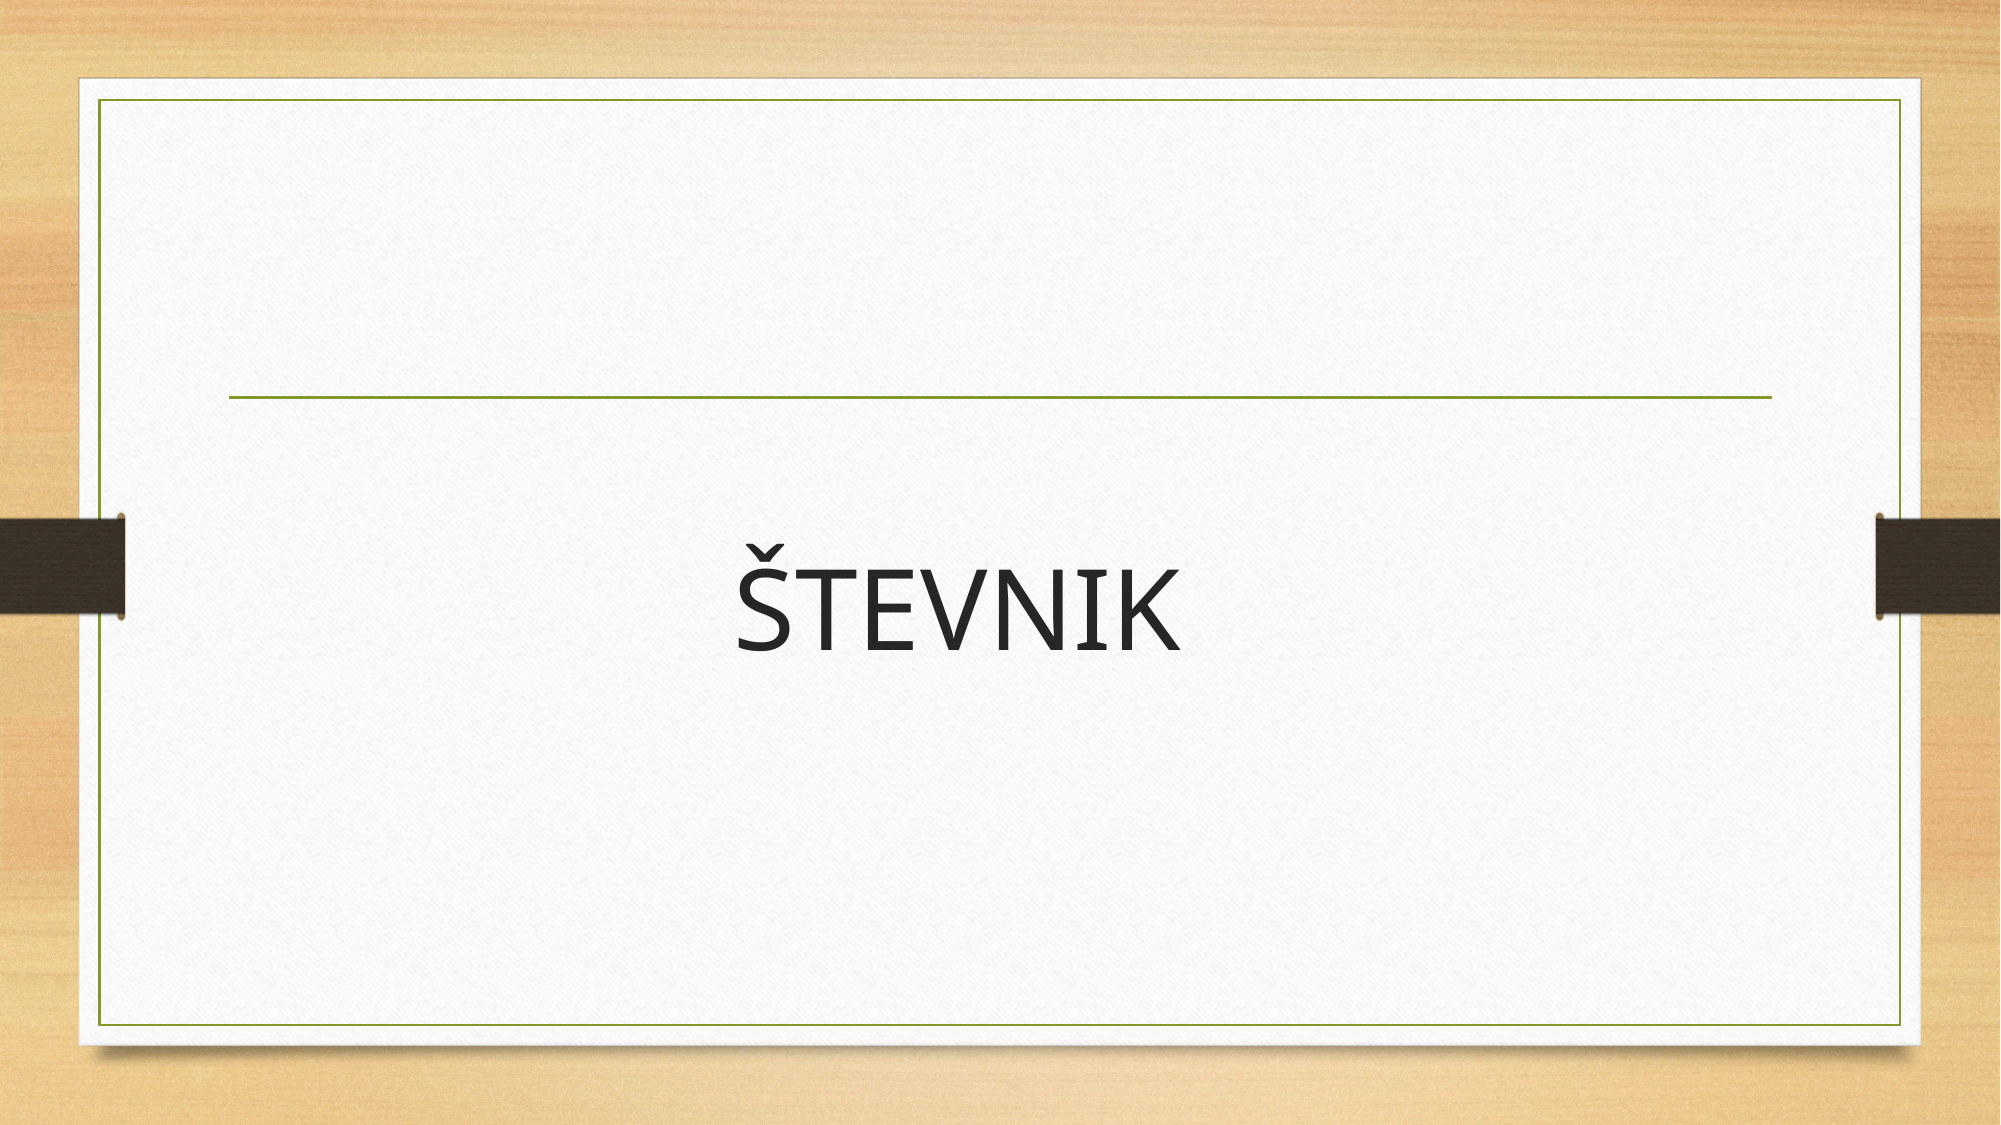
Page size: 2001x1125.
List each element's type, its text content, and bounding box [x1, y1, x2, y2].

title ŠTEVNIK [182, 498, 1758, 712]
